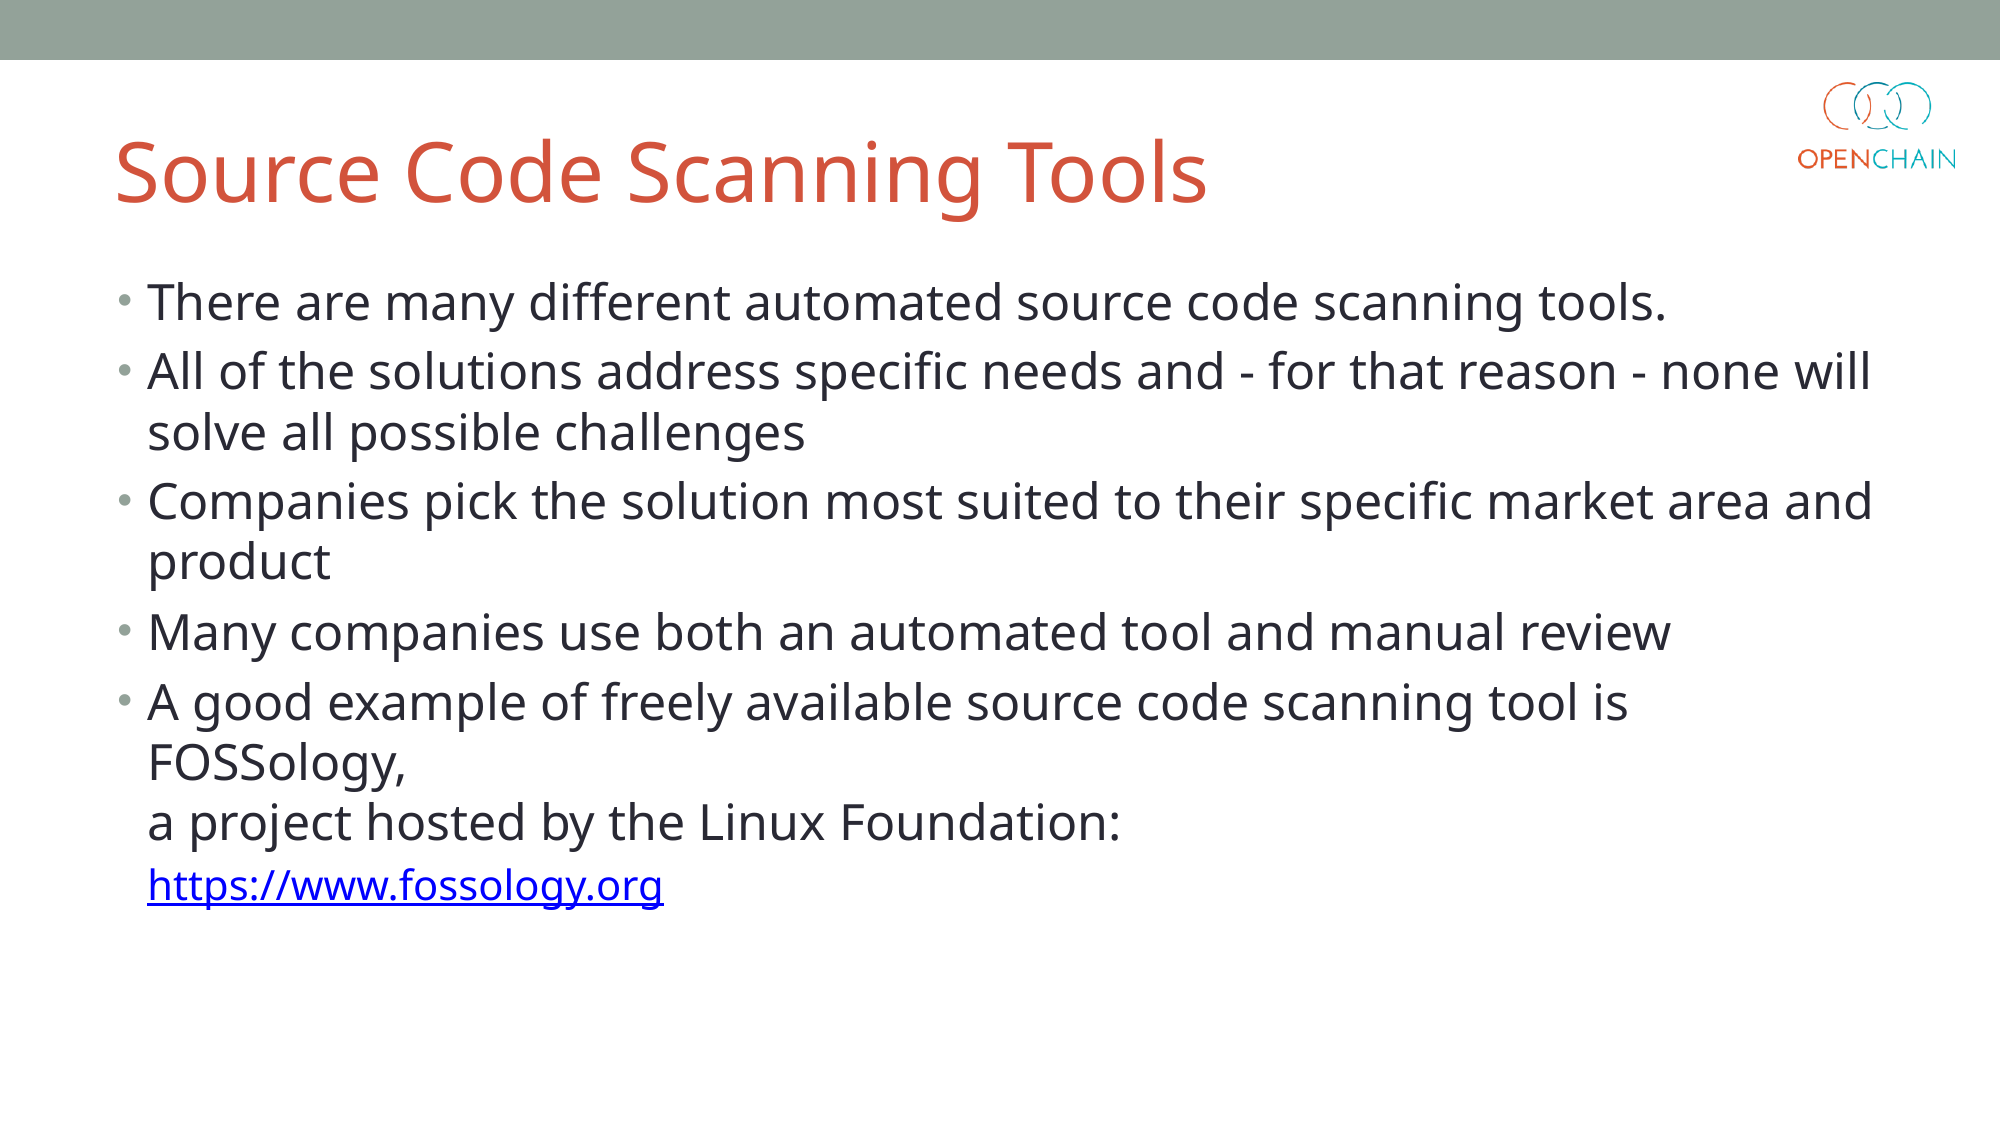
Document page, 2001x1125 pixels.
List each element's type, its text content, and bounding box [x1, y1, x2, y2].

list There are many different automated source code scanning tools. All of the solutions address specific needs and - for that reason - none will solve all possible challenges Companies pick the solution most suited to their specific market area and product Many companies use both an automated tool and manual review A good example of freely available source code scanning tool is FOSSology, a project hosted by the Linux Foundation: https://www.fossology.org [102, 262, 1898, 1075]
title Source Code Scanning Tools [99, 87, 1900, 250]
picture [1798, 82, 1955, 169]
